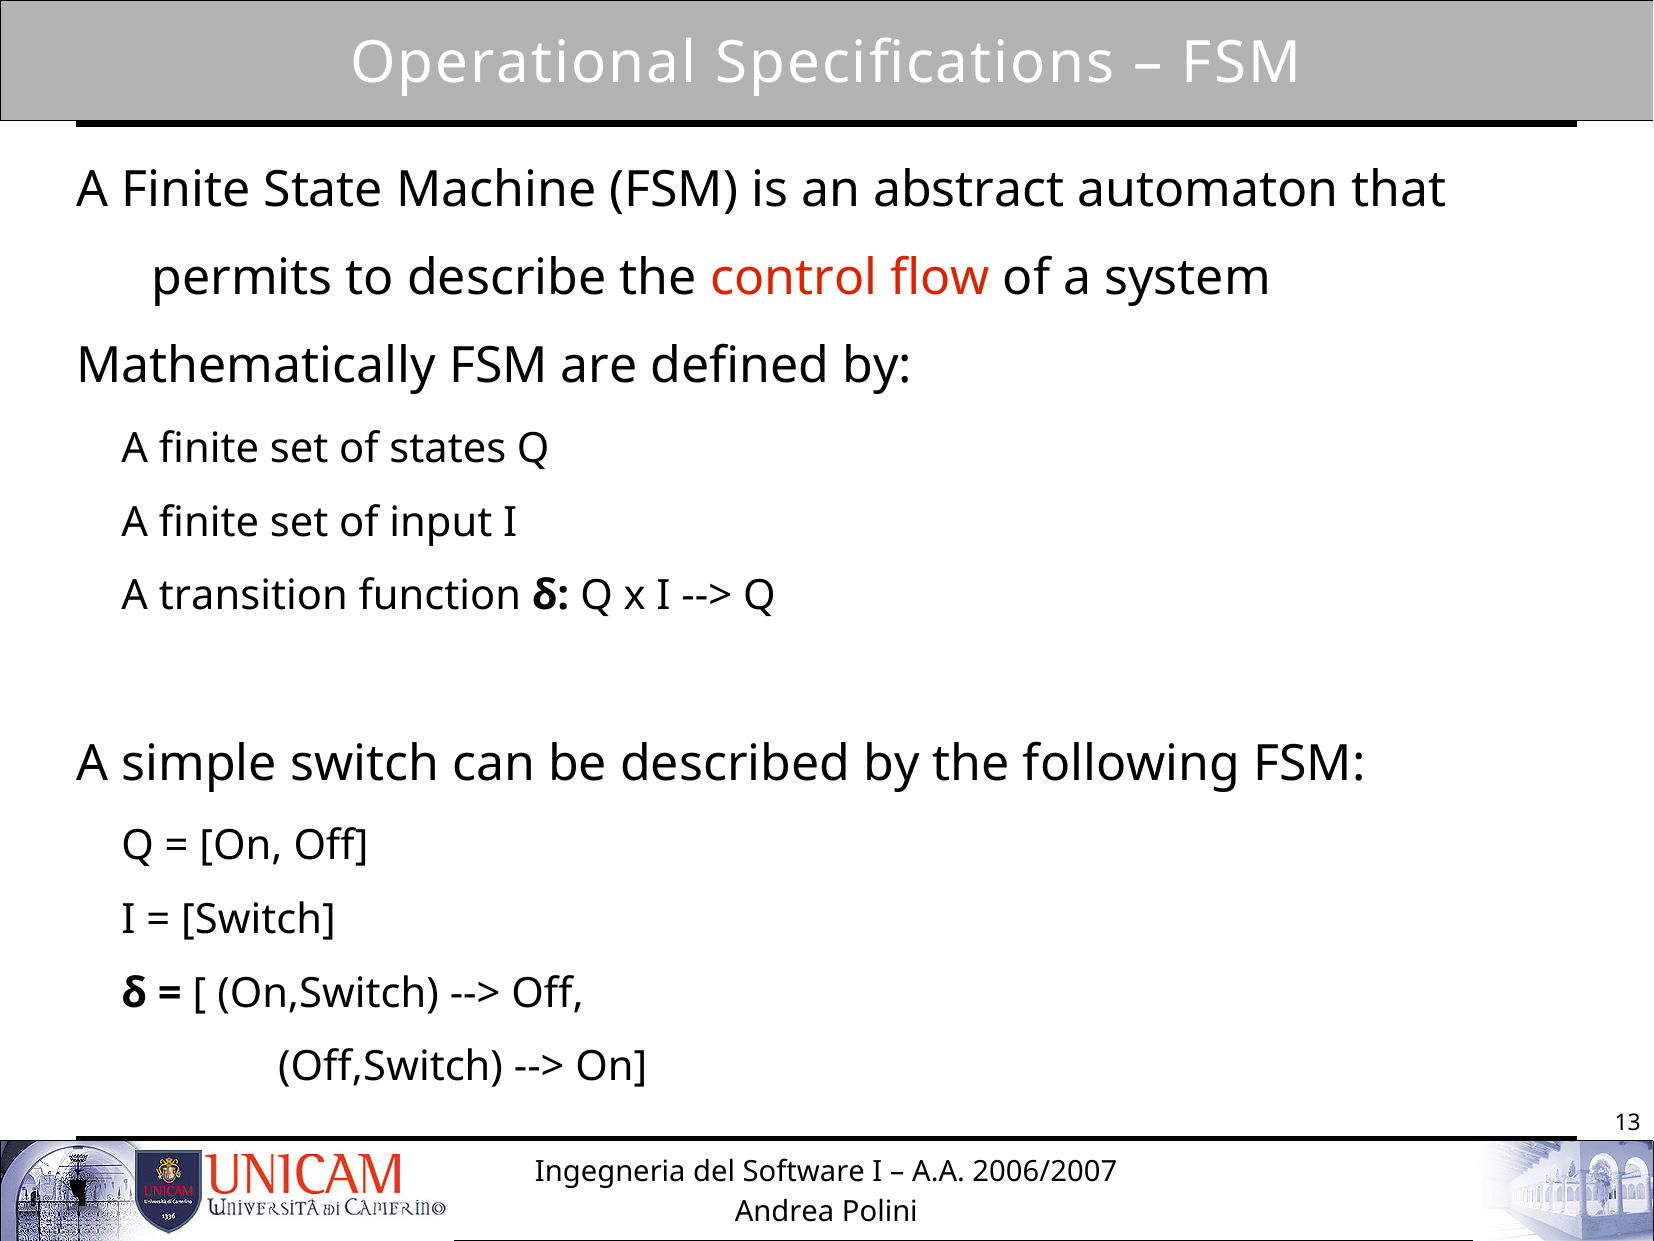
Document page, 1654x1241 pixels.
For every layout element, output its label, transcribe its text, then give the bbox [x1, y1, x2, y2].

picture [1473, 1141, 1654, 1241]
title Operational Specifications – FSM [0, 0, 1653, 121]
list A Finite State Machine (FSM) is an abstract automaton that permits to describe the control flow of a system Mathematically FSM are defined by: A finite set of states Q A finite set of input I A transition function δ: Q x I --> Q A simple switch can be described by the following FSM: Q = [On, Off] I = [Switch] δ = [ (On,Switch) --> Off, (Off,Switch) --> On] [76, 152, 1577, 1023]
picture [0, 1141, 454, 1241]
